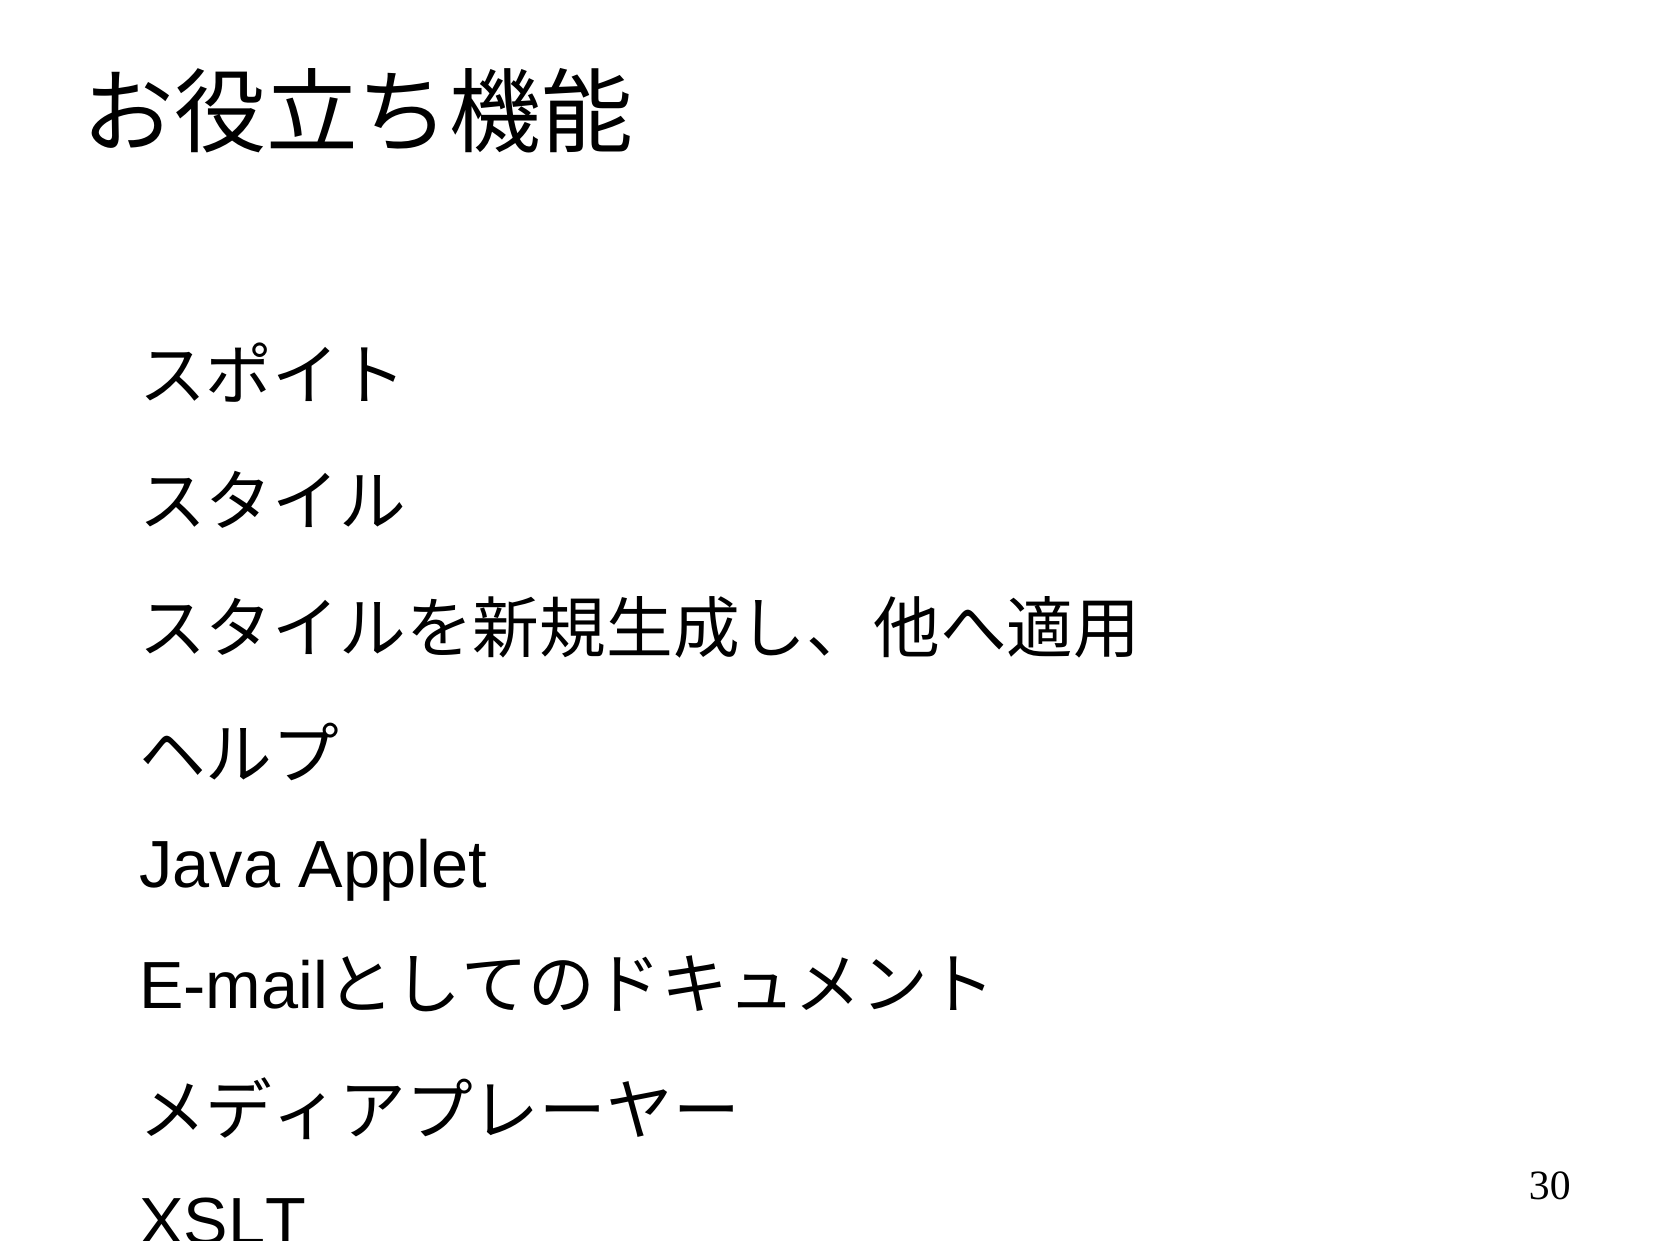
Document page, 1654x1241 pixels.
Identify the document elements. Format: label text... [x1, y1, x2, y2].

list スポイト スタイル スタイルを新規生成し、他へ適用 ヘルプ Java Applet E-mailとしてのドキュメント メディアプレーヤー XSLT [121, 322, 1561, 1132]
title お役立ち機能 [82, 0, 1623, 213]
